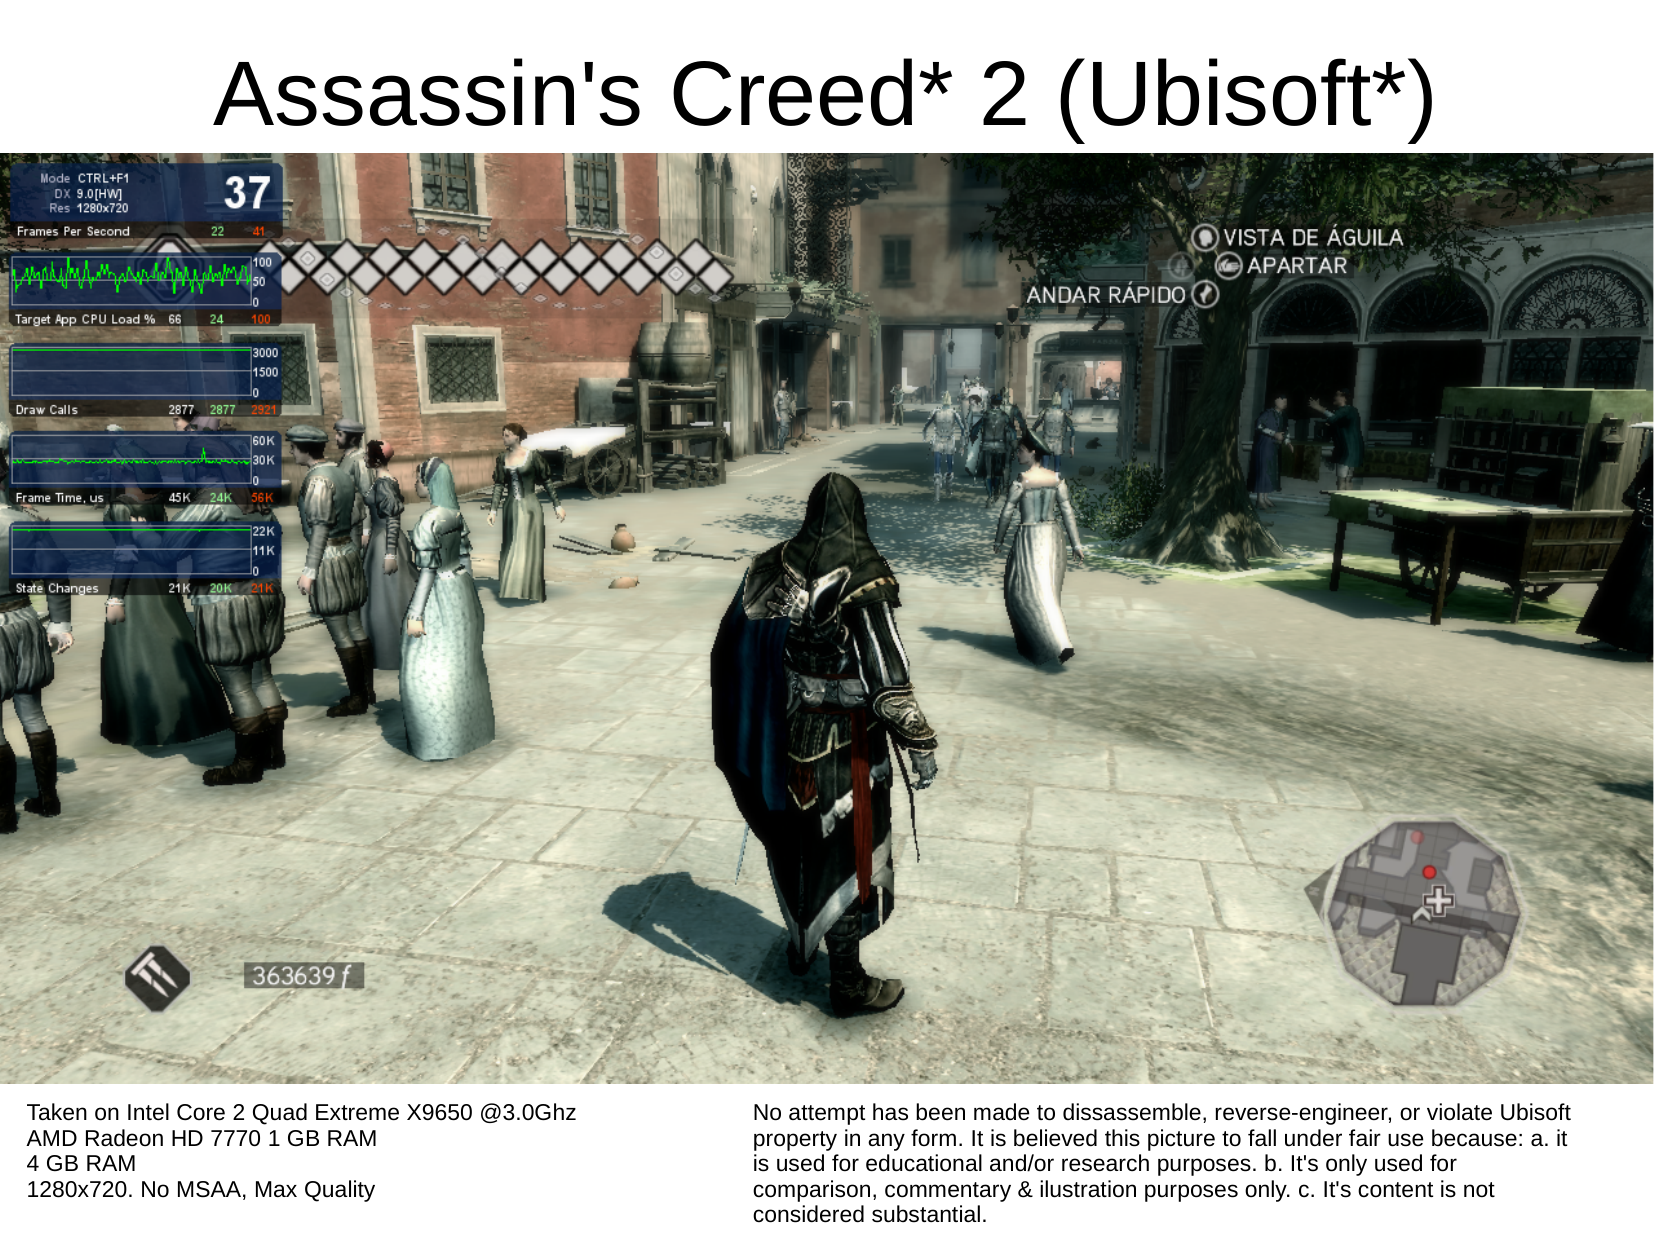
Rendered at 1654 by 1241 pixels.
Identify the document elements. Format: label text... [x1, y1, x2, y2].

picture [0, 153, 1654, 1084]
title Assassin's Creed* 2 (Ubisoft*) [82, 0, 1571, 198]
text_box No attempt has been made to dissassemble, reverse-engineer, or violate Ubisoft property in any form. It is believed this picture to fall under fair use because: a. it is used for educational and/or research purposes. b. It's only used for comparison, commentary & ilustration purposes only. c. It's content is not considered substantial. [738, 1092, 1595, 1237]
text_box Taken on Intel Core 2 Quad Extreme X9650 @3.0Ghz AMD Radeon HD 7770 1 GB RAM 4 GB RAM 1280x720. No MSAA, Max Quality [11, 1092, 603, 1211]
